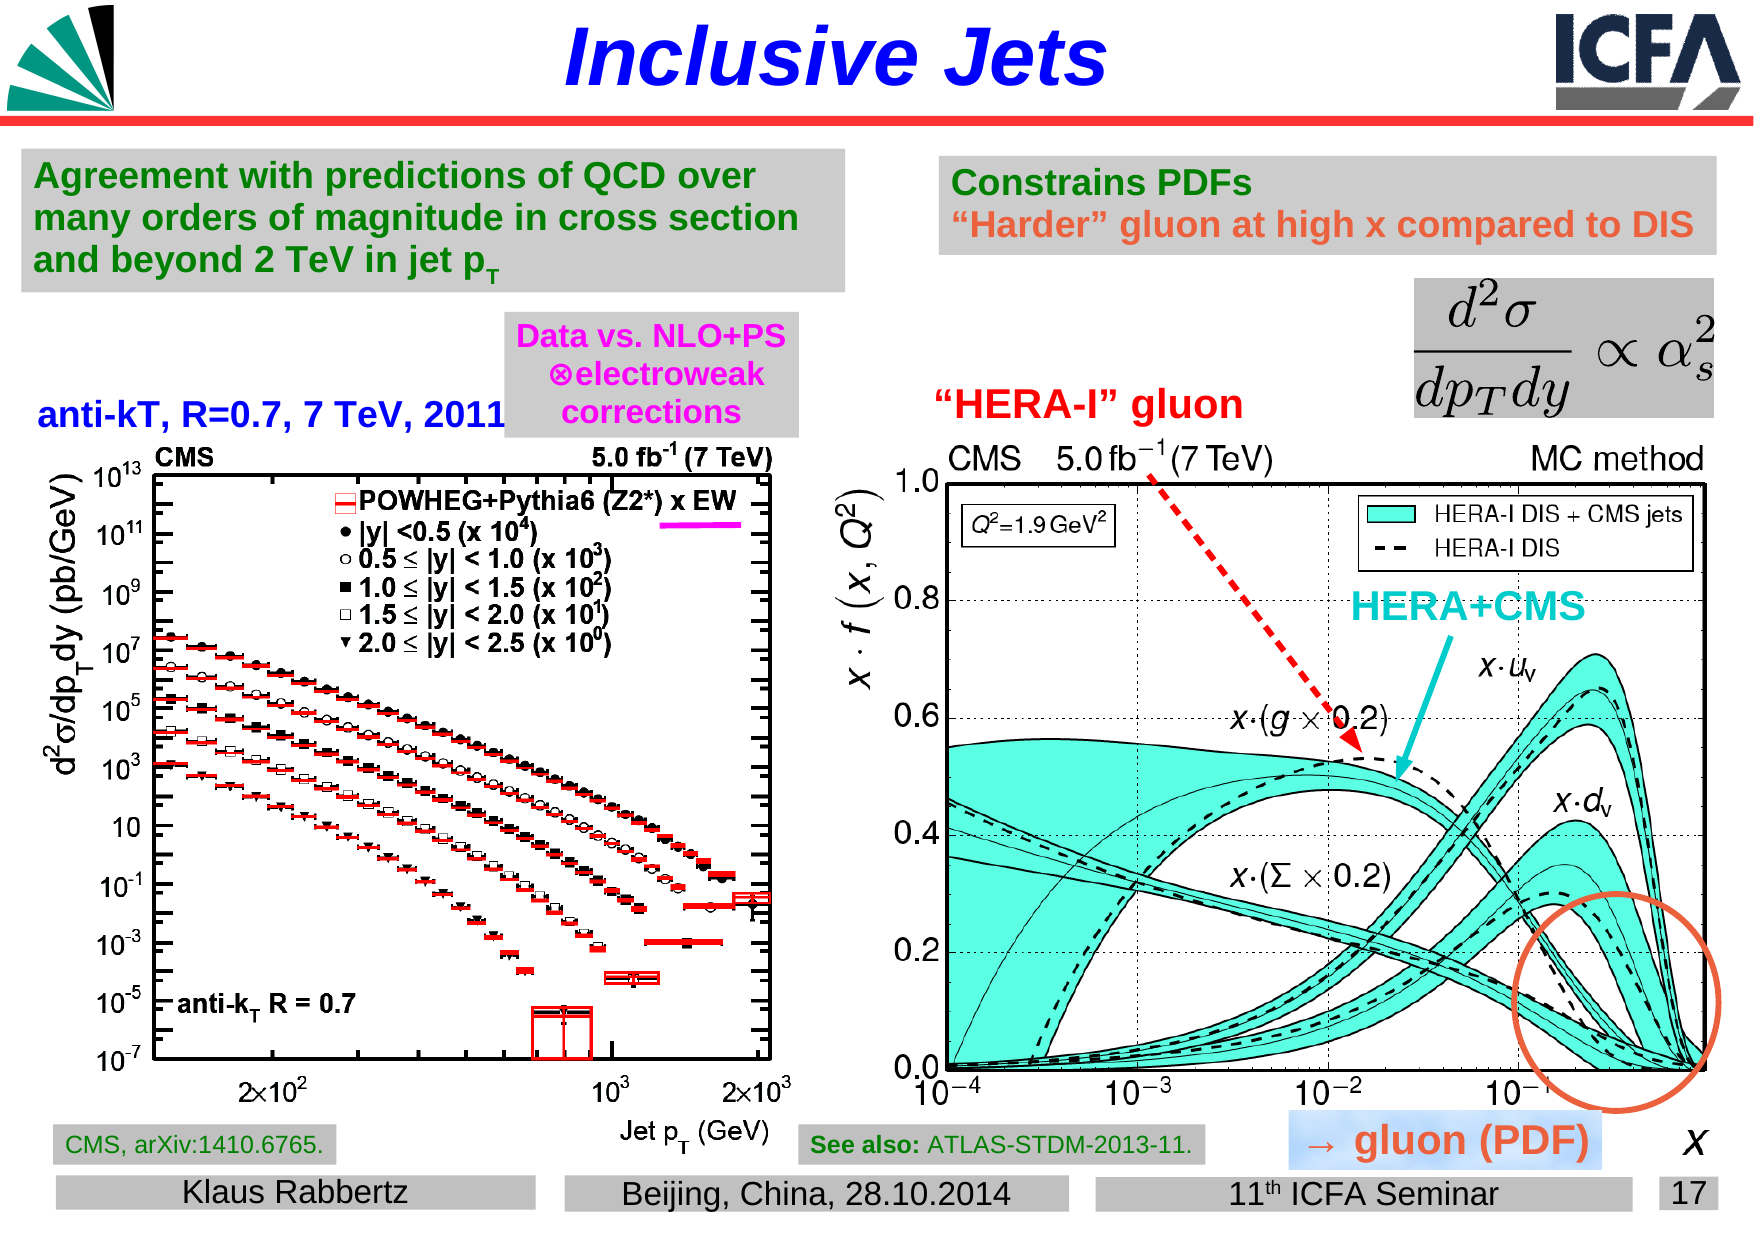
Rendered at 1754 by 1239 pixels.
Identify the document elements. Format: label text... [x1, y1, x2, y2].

picture [40, 438, 797, 1161]
picture [1413, 278, 1715, 418]
text_box CMS, arXiv:1410.6765. [53, 1124, 336, 1165]
text_box → gluon (PDF) [1288, 1110, 1603, 1170]
text_box HERA+CMS [1338, 576, 1599, 636]
title Inclusive Jets [129, 0, 1545, 114]
text_box See also: ATLAS-STDM-2013-11. [798, 1124, 1201, 1165]
picture [7, 5, 114, 112]
text_box Agreement with predictions of QCD over many orders of magnitude in cross section and beyond 2 TeV in jet pT [21, 148, 846, 293]
text_box “HERA-I” gluon [921, 375, 1257, 435]
picture [1556, 14, 1741, 110]
text_box Constrains PDFs “Harder” gluon at high x compared to DIS [938, 155, 1717, 255]
text_box anti-kT, R=0.7, 7 TeV, 2011 [25, 387, 507, 442]
text_box Data vs. NLO+PS ⊗electroweak corrections [504, 311, 799, 438]
picture [826, 436, 1720, 1157]
picture [1518, 898, 1715, 1107]
picture [1603, 1027, 1720, 1157]
